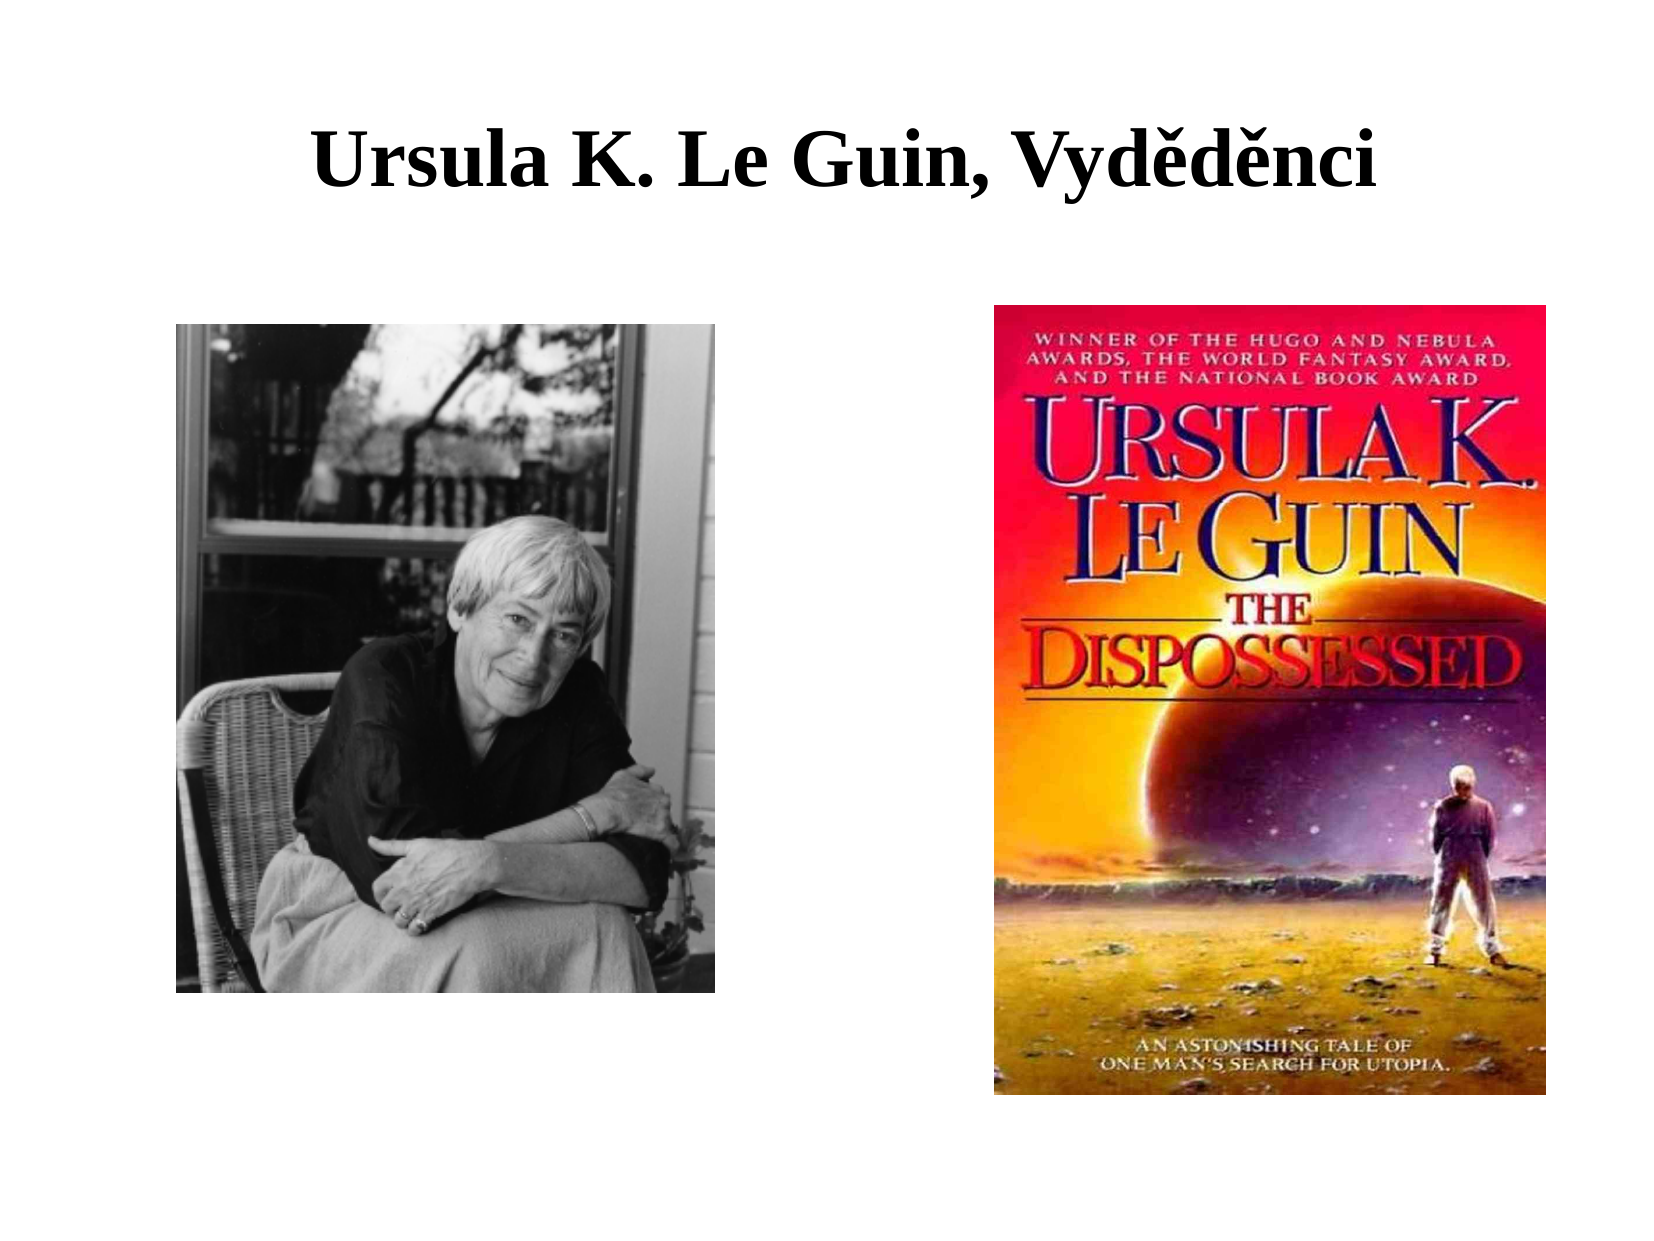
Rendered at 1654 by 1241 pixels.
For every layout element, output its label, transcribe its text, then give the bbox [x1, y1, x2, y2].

title Ursula K. Le Guin, Vyděděnci [82, 49, 1571, 257]
picture [994, 305, 1546, 1096]
picture [176, 324, 715, 993]
